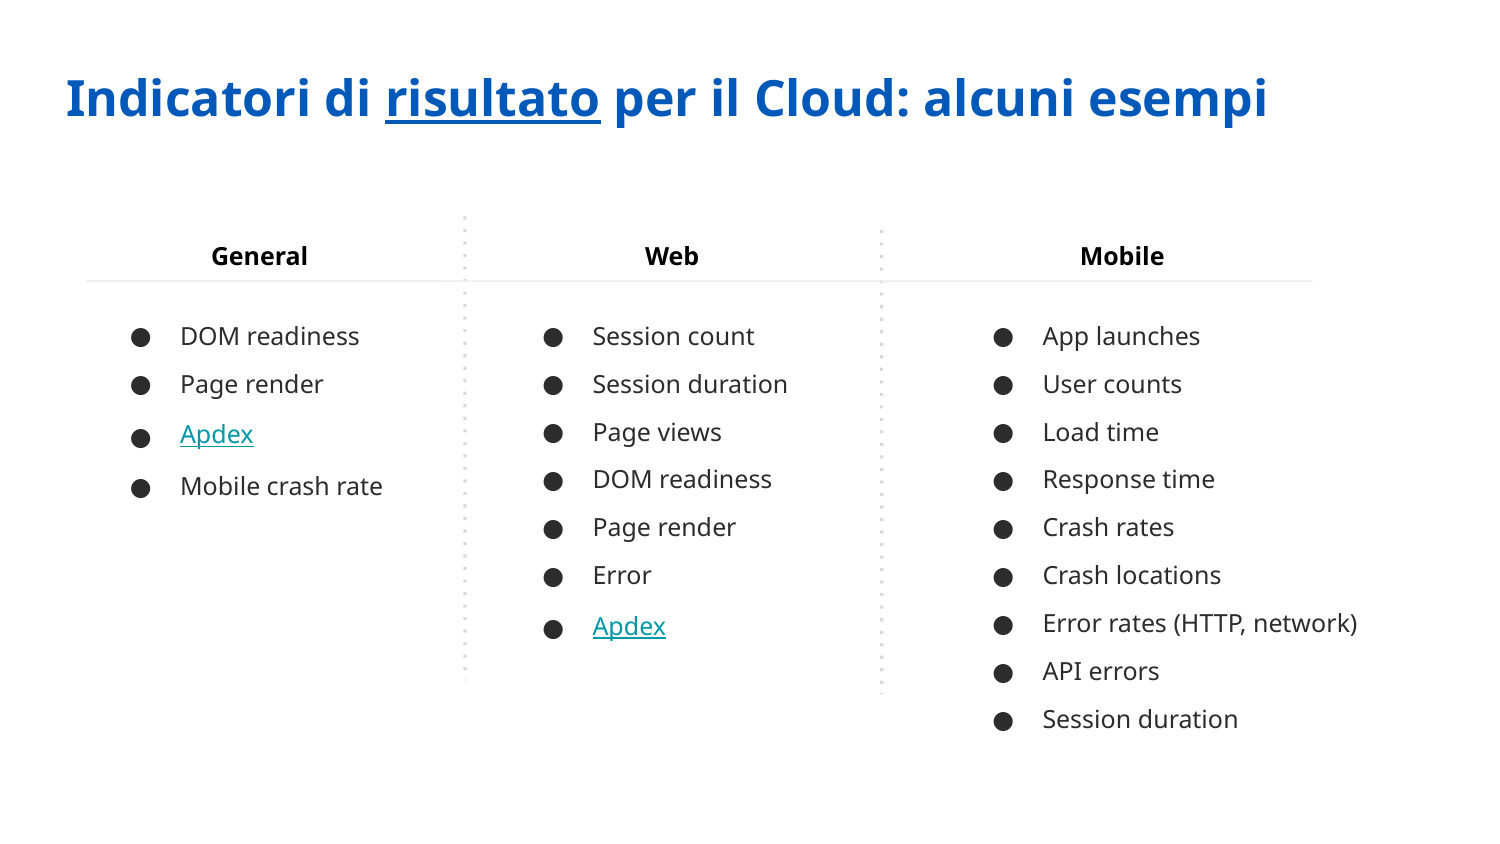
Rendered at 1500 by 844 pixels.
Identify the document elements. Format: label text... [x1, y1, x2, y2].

title Indicatori di risultato per il Cloud: alcuni esempi [51, 51, 1449, 146]
text_box Mobile [970, 282, 1274, 287]
text_box Web [520, 210, 824, 280]
text_box App launches User counts Load time Response time Crash rates Crash locations Error rates (HTTP, network) API errors Session duration [952, 287, 1389, 694]
text_box Mobile [970, 210, 1274, 280]
text_box Web [520, 282, 824, 287]
text_box Session count Session duration Page views DOM readiness Page render Error Apdex [502, 287, 868, 694]
text_box General [108, 282, 411, 287]
text_box General [108, 210, 411, 280]
text_box DOM readiness Page render Apdex Mobile crash rate [90, 287, 456, 694]
